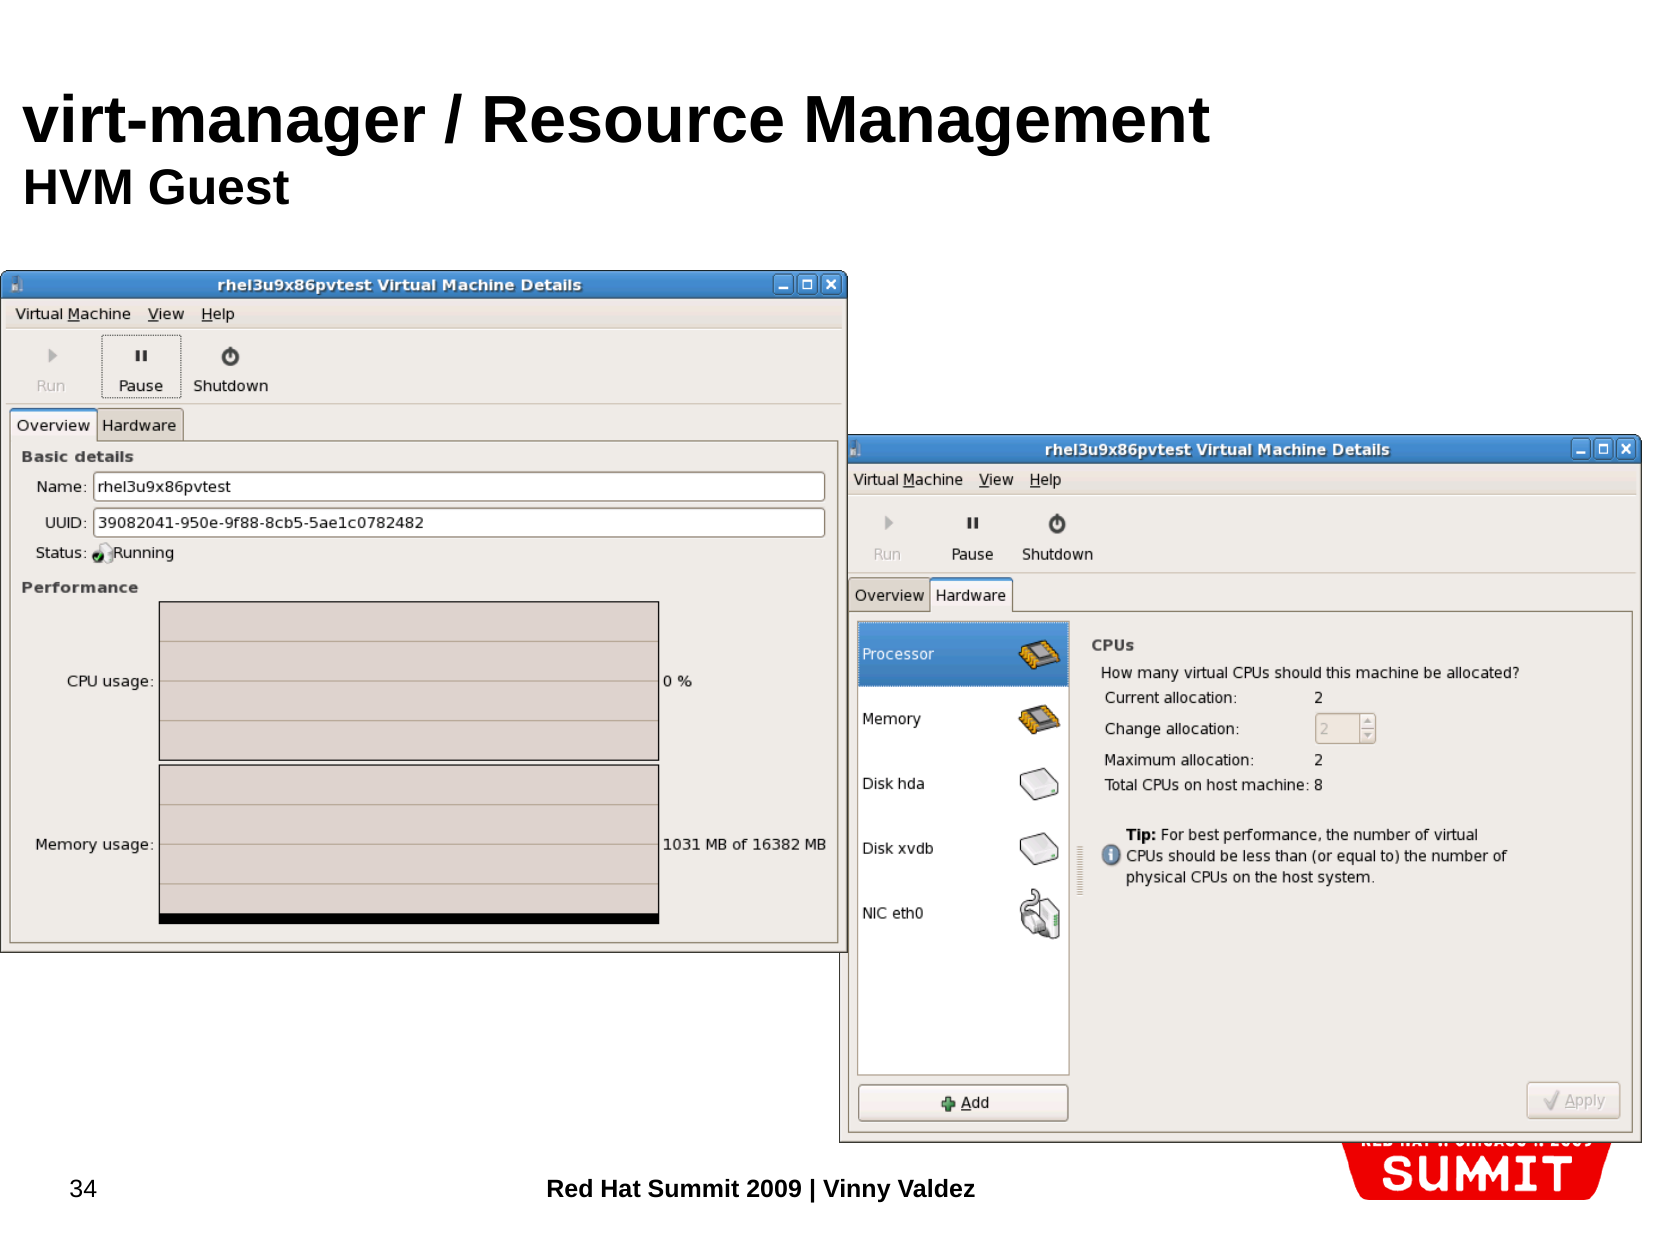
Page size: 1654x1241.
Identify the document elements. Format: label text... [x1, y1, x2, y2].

picture [0, 270, 1642, 1200]
title virt-manager / Resource Management HVM Guest [22, 80, 1586, 214]
